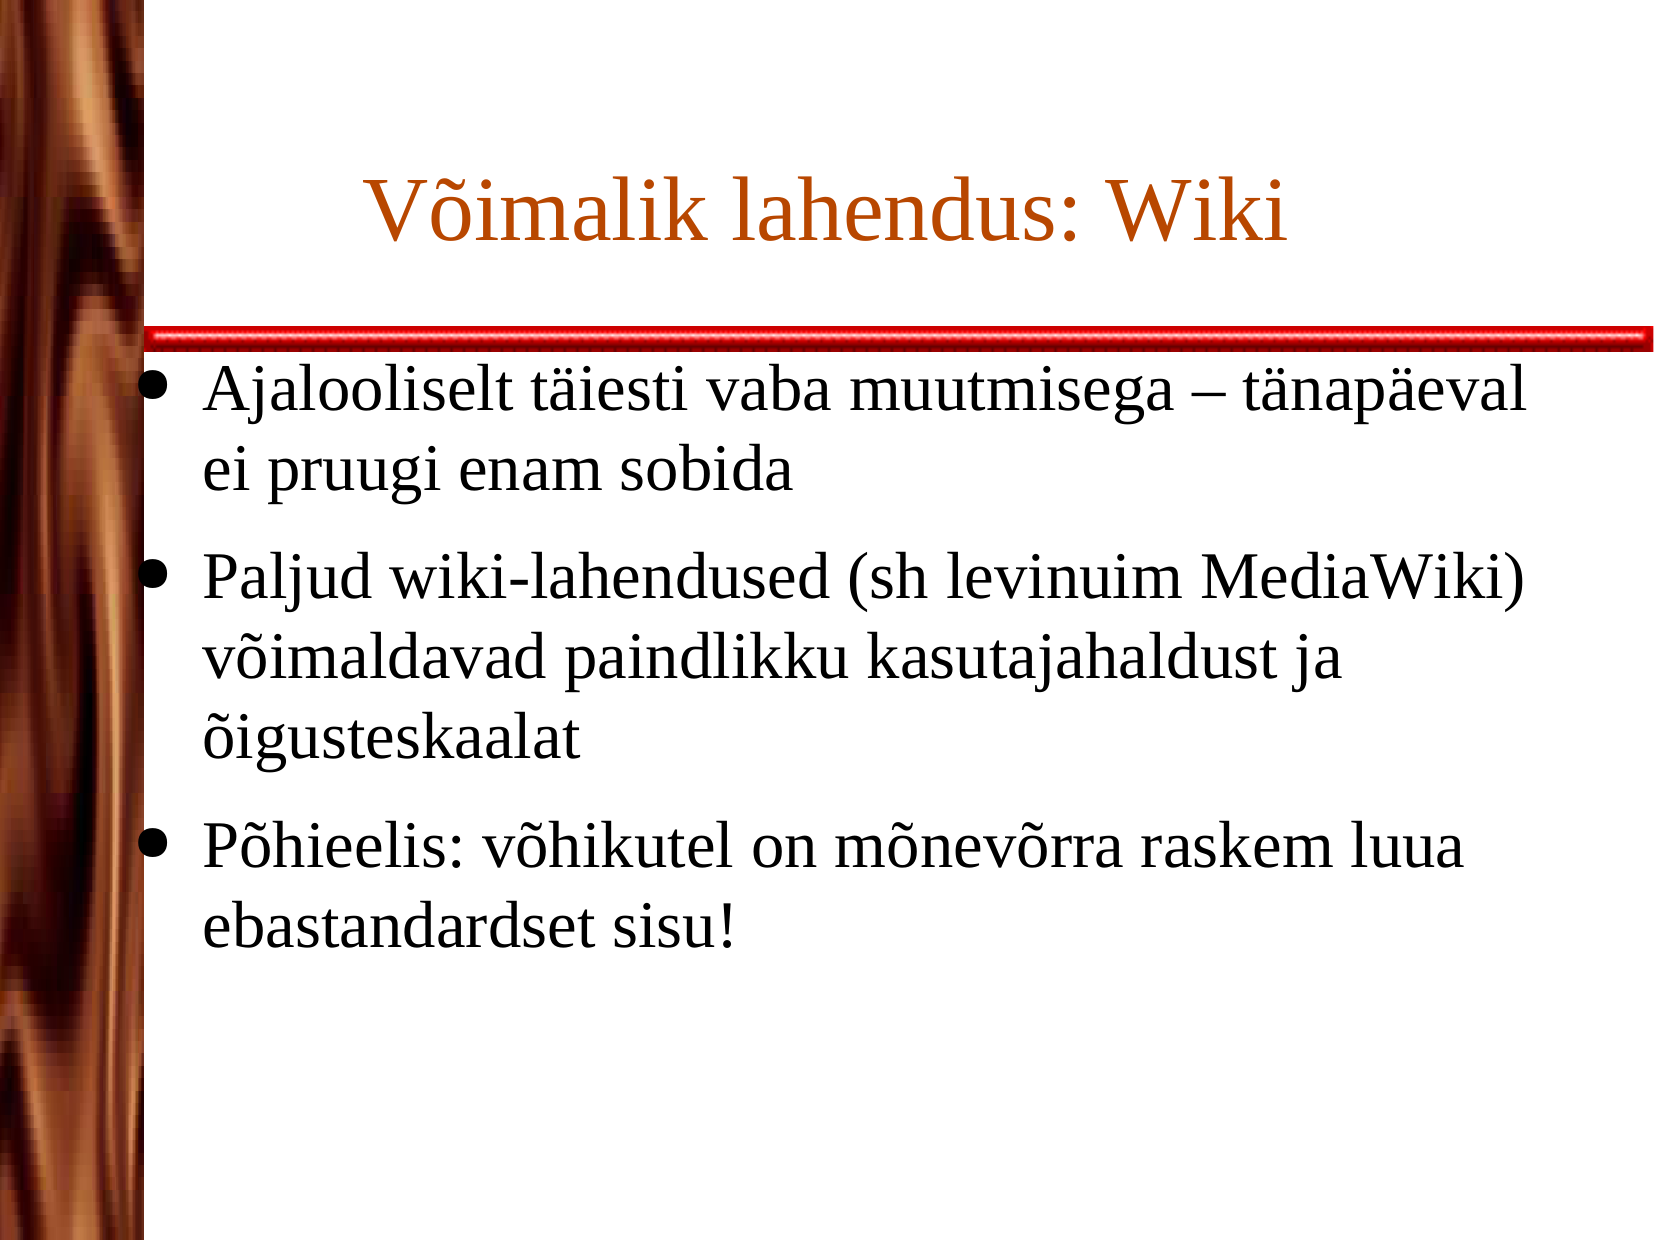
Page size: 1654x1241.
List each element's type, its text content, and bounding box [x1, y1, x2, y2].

list Ajalooliselt täiesti vaba muutmisega – tänapäeval ei pruugi enam sobida Paljud wiki-lahendused (sh levinuim MediaWiki) võimaldavad paindlikku kasutajahaldust ja õigusteskaalat Põhieelis: võhikutel on mõnevõrra raskem luua ebastandardset sisu! [121, 344, 1532, 1125]
title Võimalik lahendus: Wiki [121, 98, 1532, 314]
picture [0, 0, 1654, 1240]
